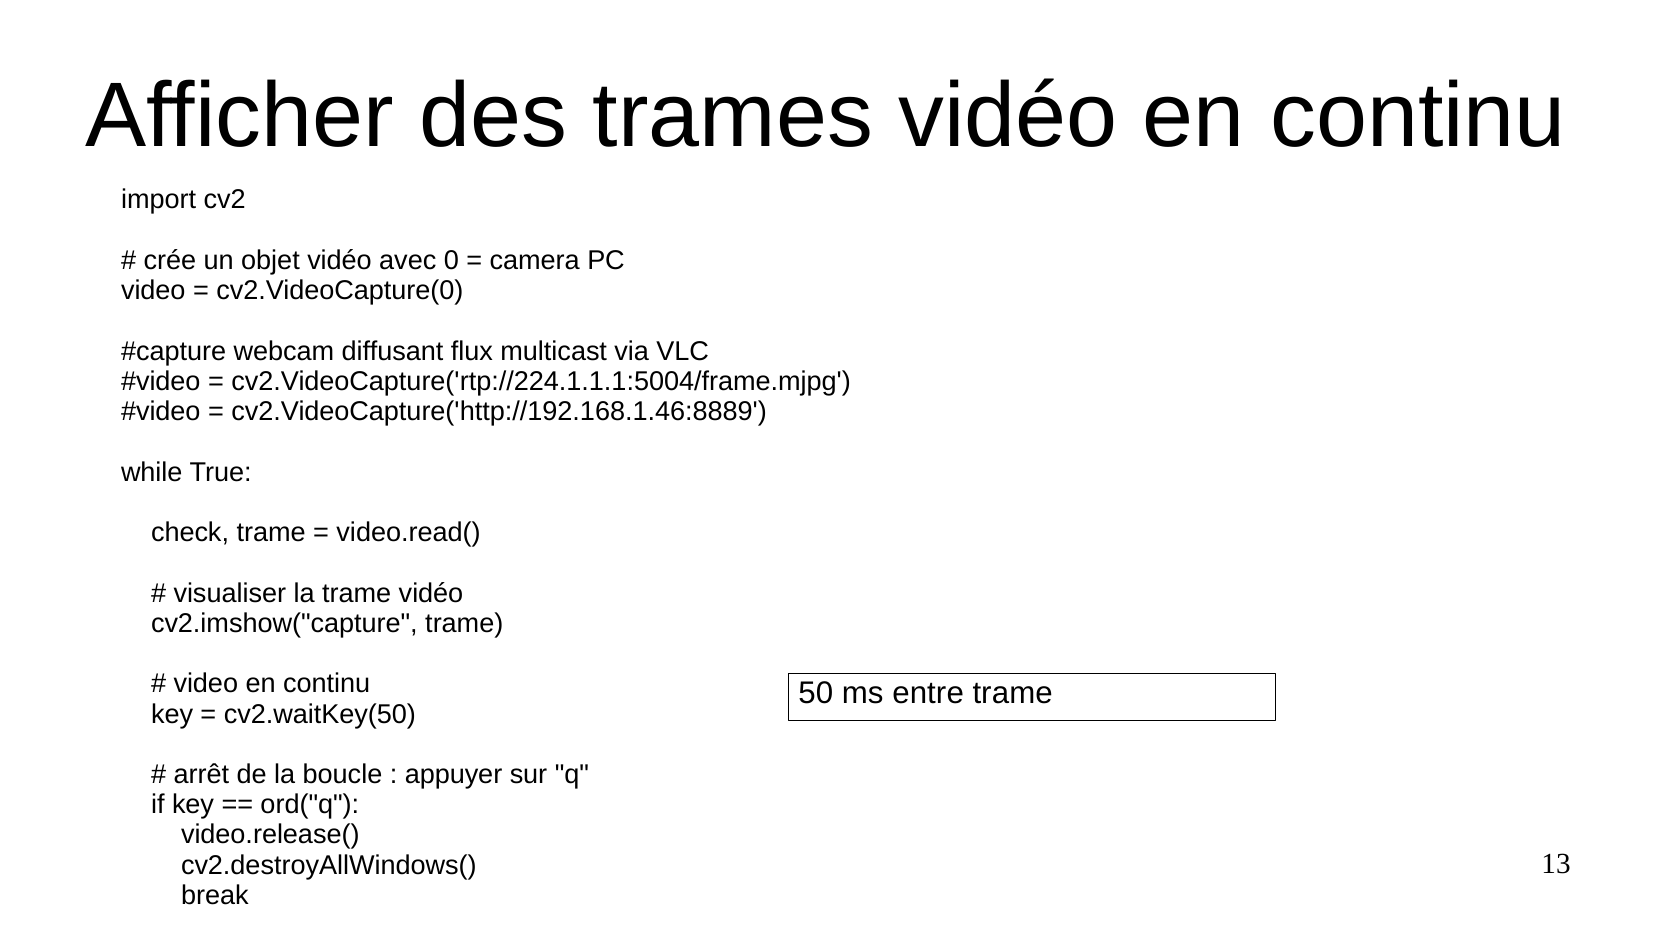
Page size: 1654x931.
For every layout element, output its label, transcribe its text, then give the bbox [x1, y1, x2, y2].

title Afficher des trames vidéo en continu [82, 37, 1571, 193]
text_box 50 ms entre trame [788, 673, 1276, 721]
text_box import cv2 # crée un objet vidéo avec 0 = camera PC video = cv2.VideoCapture(0) #capture webcam diffusant flux multicast via VLC #video = cv2.VideoCapture('rtp://224.1.1.1:5004/frame.mjpg') #video = cv2.VideoCapture('http://192.168.1.46:8889') while True: check, trame = video.read() # visualiser la trame vidéo cv2.imshow("capture", trame) # video en continu key = cv2.waitKey(50) # arrêt de la boucle : appuyer sur "q" if key == ord("q"): video.release() cv2.destroyAllWindows() break [106, 177, 1123, 918]
